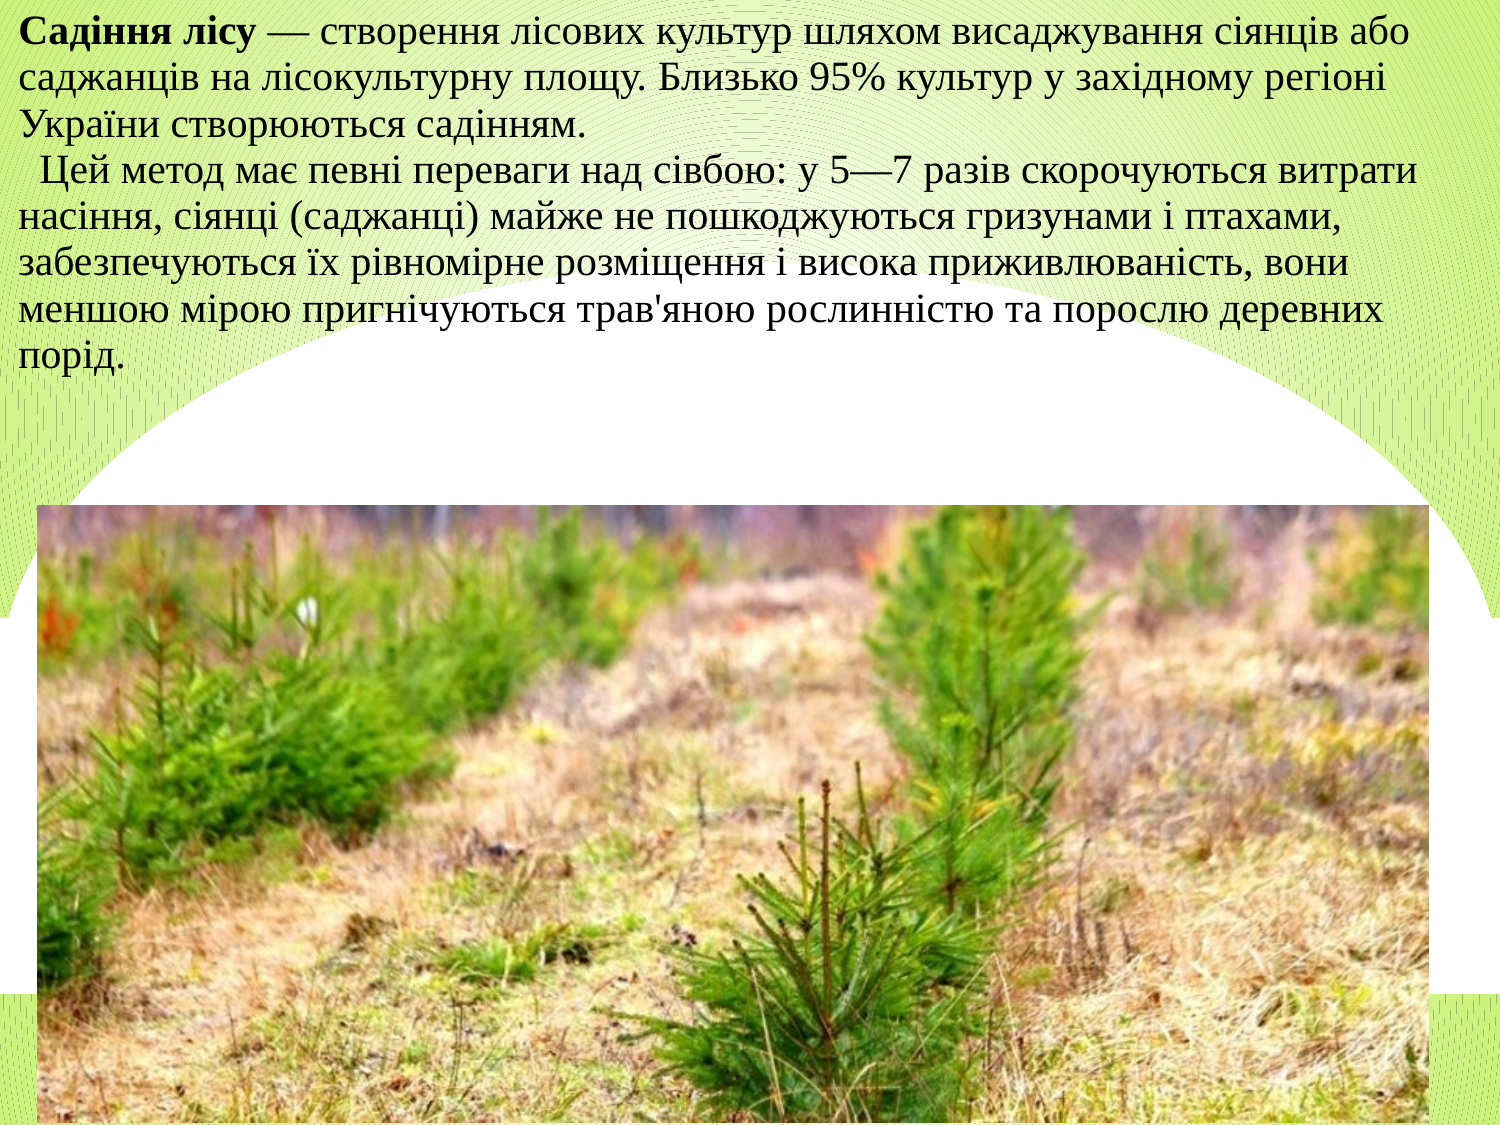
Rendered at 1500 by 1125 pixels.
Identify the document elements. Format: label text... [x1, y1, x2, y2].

picture [37, 505, 1429, 1123]
text_box Садіння лісу — створення лісових культур шляхом висаджування сіянців або саджанців на лісокультурну площу. Близько 95% культур у західному регіоні України створюються садінням. Цей метод має певні переваги над сівбою: у 5—7 разів скорочуються витрати насіння, сіянці (саджанці) майже не пошкоджуються гризунами і птахами, забезпечуються їх рівномірне розміщення і висока приживлюваність, вони меншою мірою пригнічуються трав'яною рослинністю та порослю деревних порід. [3, 0, 1500, 385]
